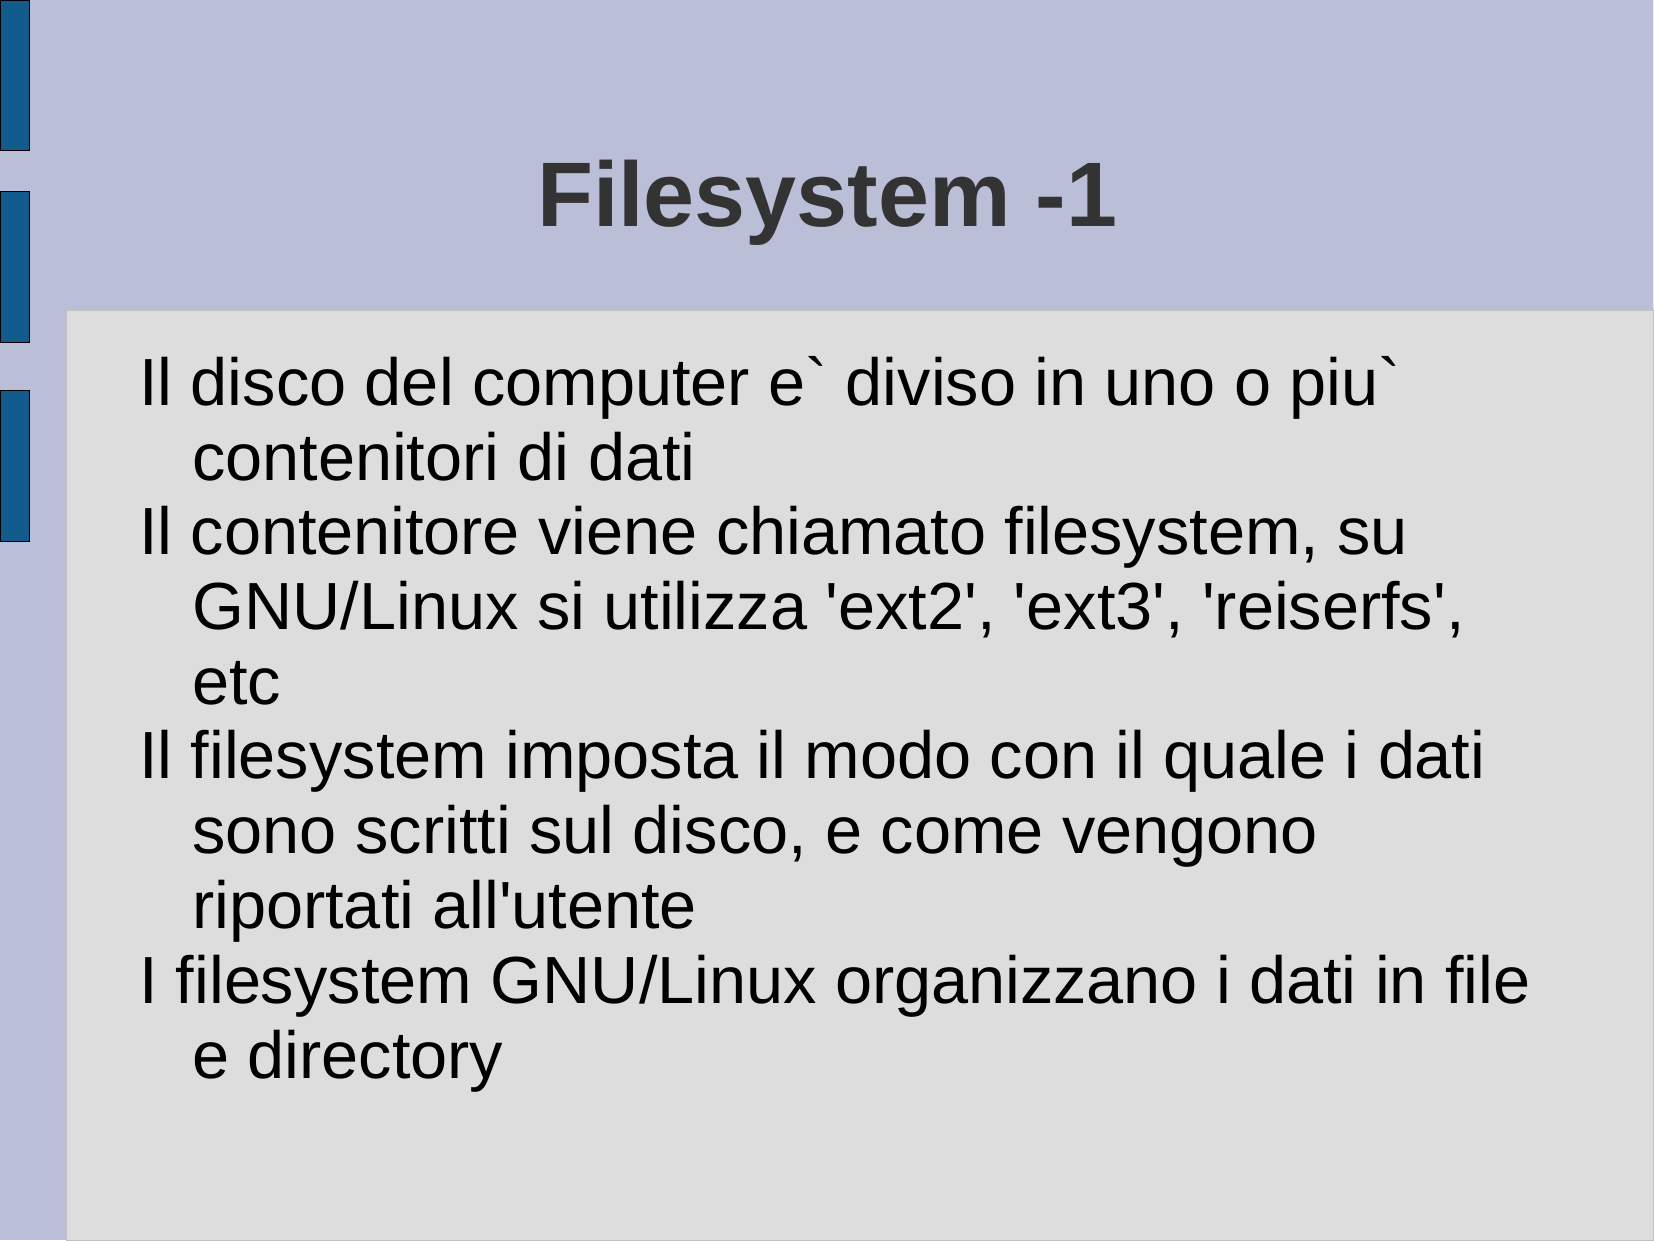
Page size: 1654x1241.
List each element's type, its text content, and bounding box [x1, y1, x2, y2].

list Il disco del computer e` diviso in uno o piu` contenitori di dati Il contenitore viene chiamato filesystem, su GNU/Linux si utilizza 'ext2', 'ext3', 'reiserfs', etc Il filesystem imposta il modo con il quale i dati sono scritti sul disco, e come vengono riportati all'utente I filesystem GNU/Linux organizzano i dati in file e directory [121, 344, 1534, 1127]
title Filesystem -1 [121, 91, 1534, 299]
